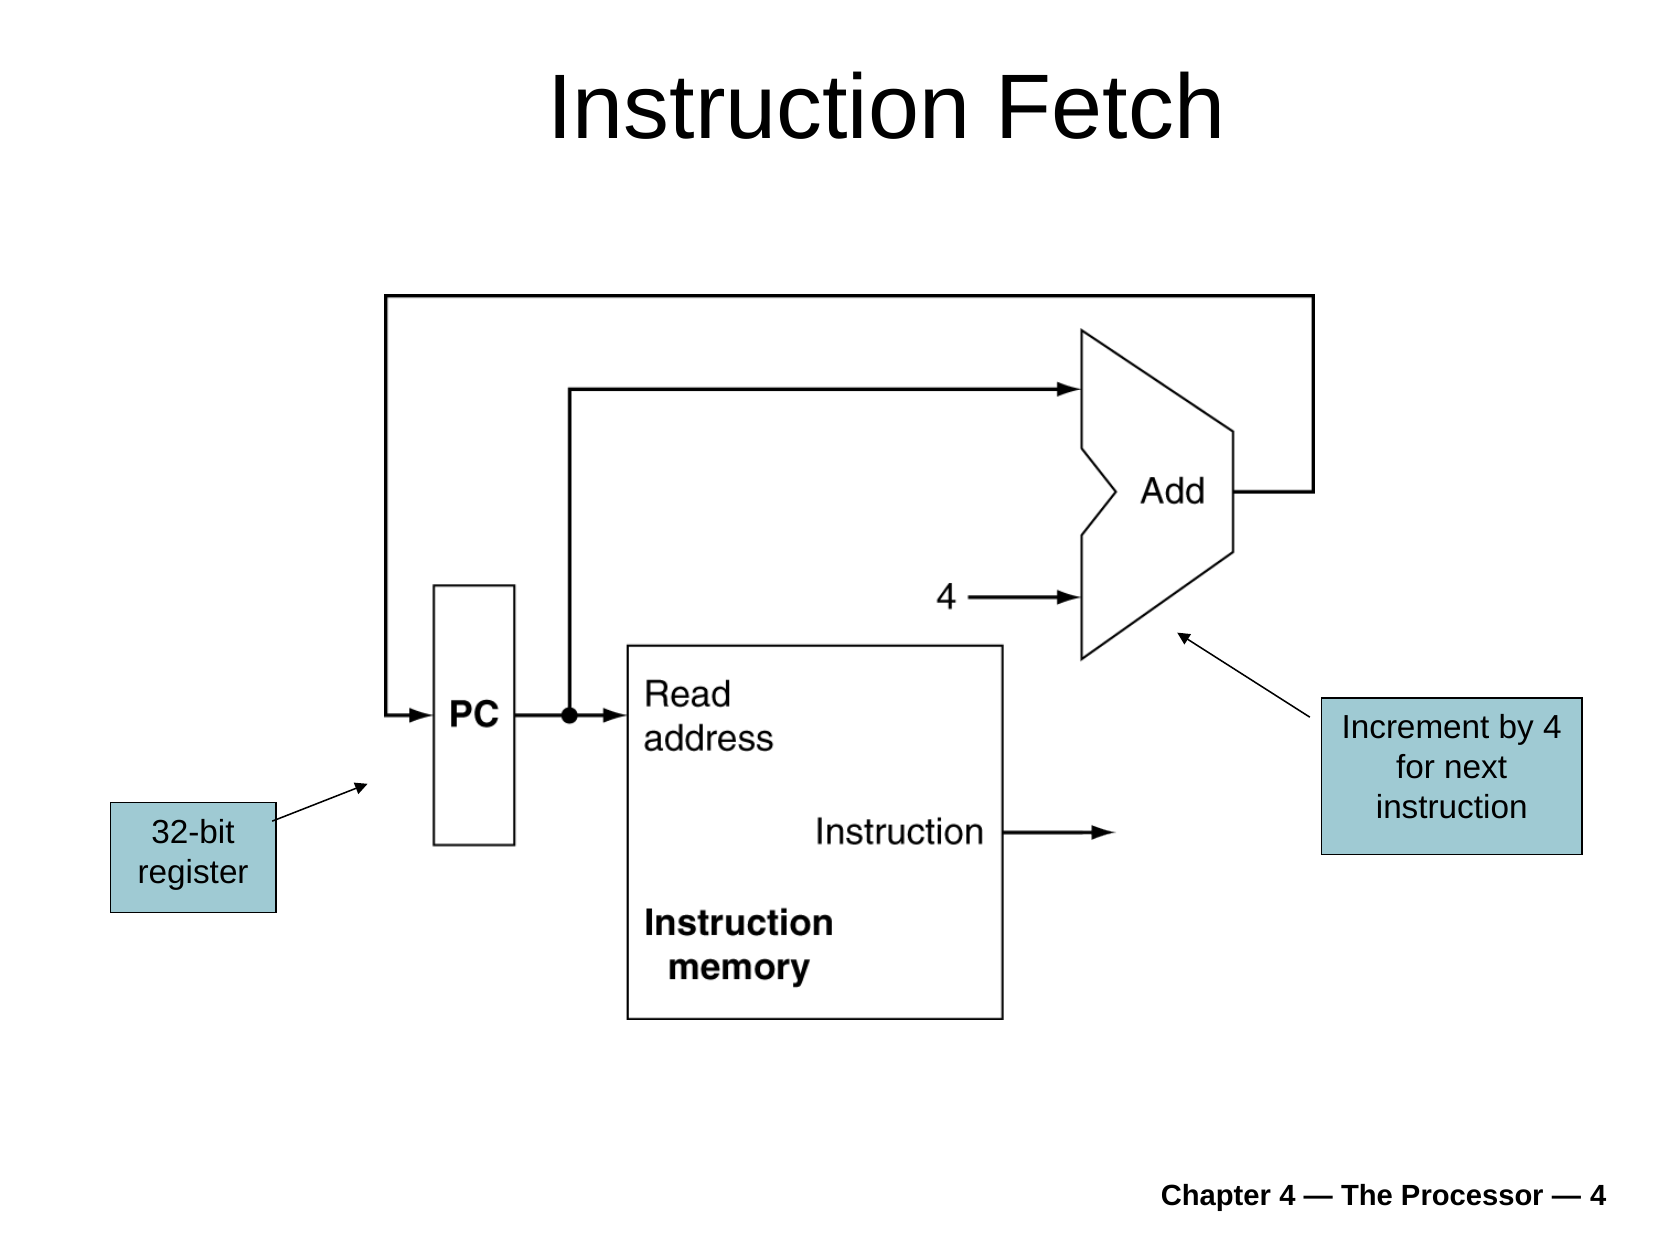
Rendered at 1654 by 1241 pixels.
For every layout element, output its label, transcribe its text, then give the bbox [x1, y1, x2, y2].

text_box Increment by 4 for next instruction [1322, 698, 1582, 854]
title Instruction Fetch [123, 26, 1618, 165]
text_box Chapter 4 — The Processor — <number> [305, 1153, 1622, 1219]
picture [384, 294, 1315, 1020]
text_box 32-bit register [110, 783, 368, 913]
